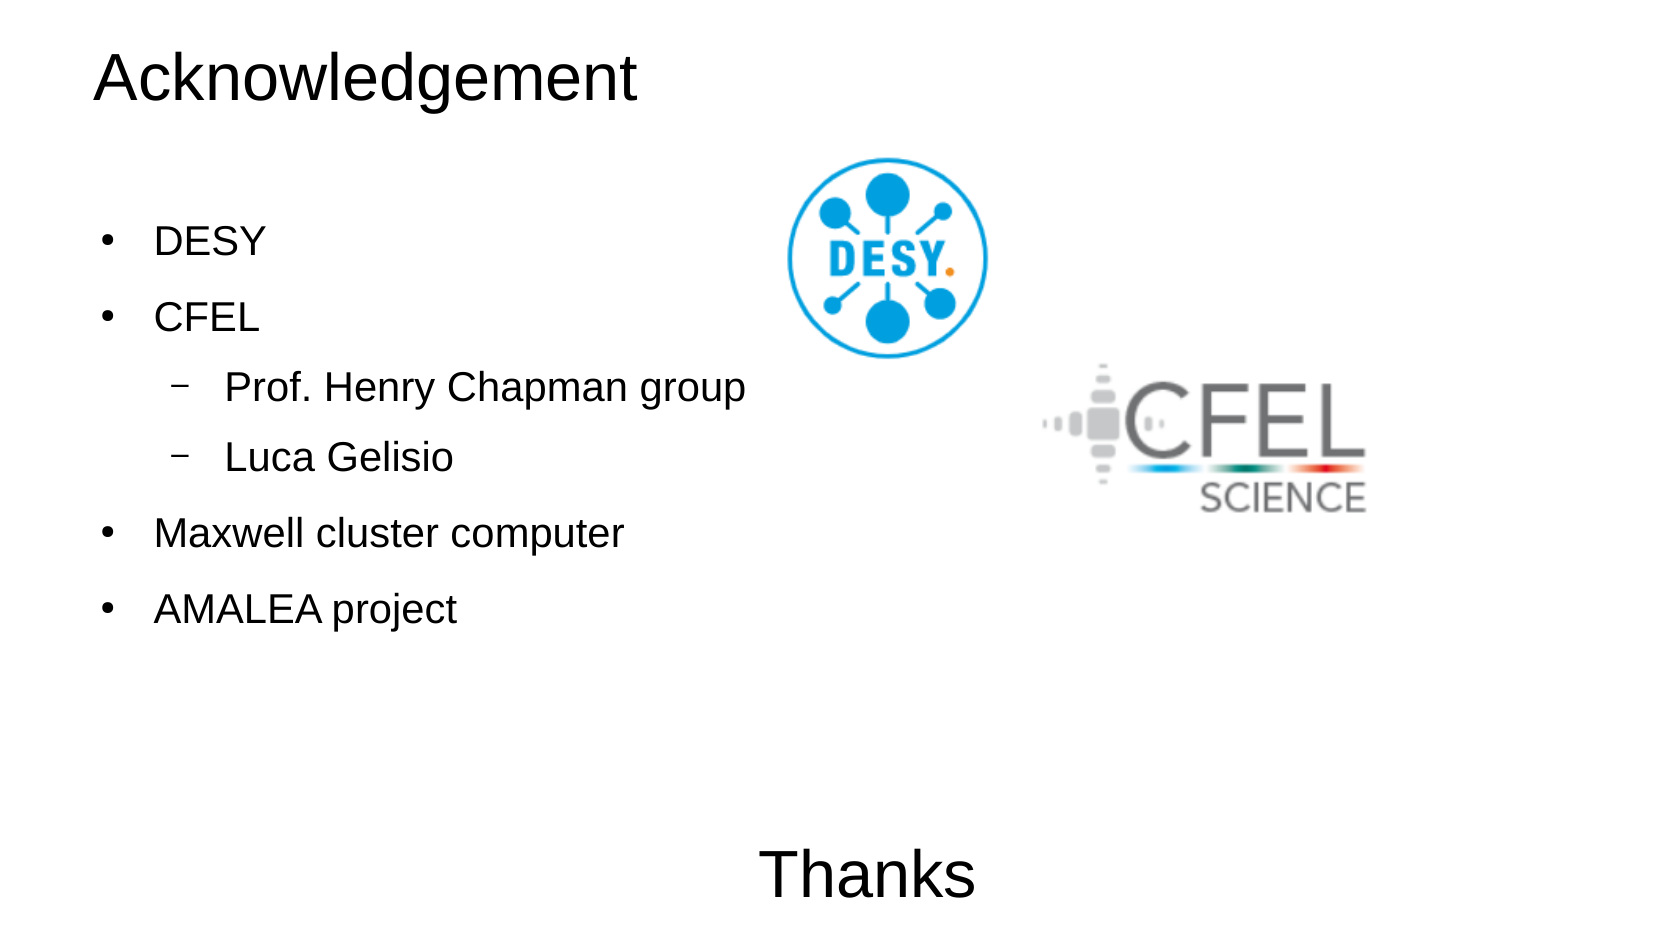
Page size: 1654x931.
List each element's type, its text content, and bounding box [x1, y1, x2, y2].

picture [772, 147, 1004, 367]
title Acknowledgement [23, 0, 709, 156]
picture [1033, 354, 1373, 530]
title Thanks [525, 797, 1211, 931]
list DESY CFEL Prof. Henry Chapman group Luca Gelisio Maxwell cluster computer AMALEA project [82, 217, 1571, 758]
